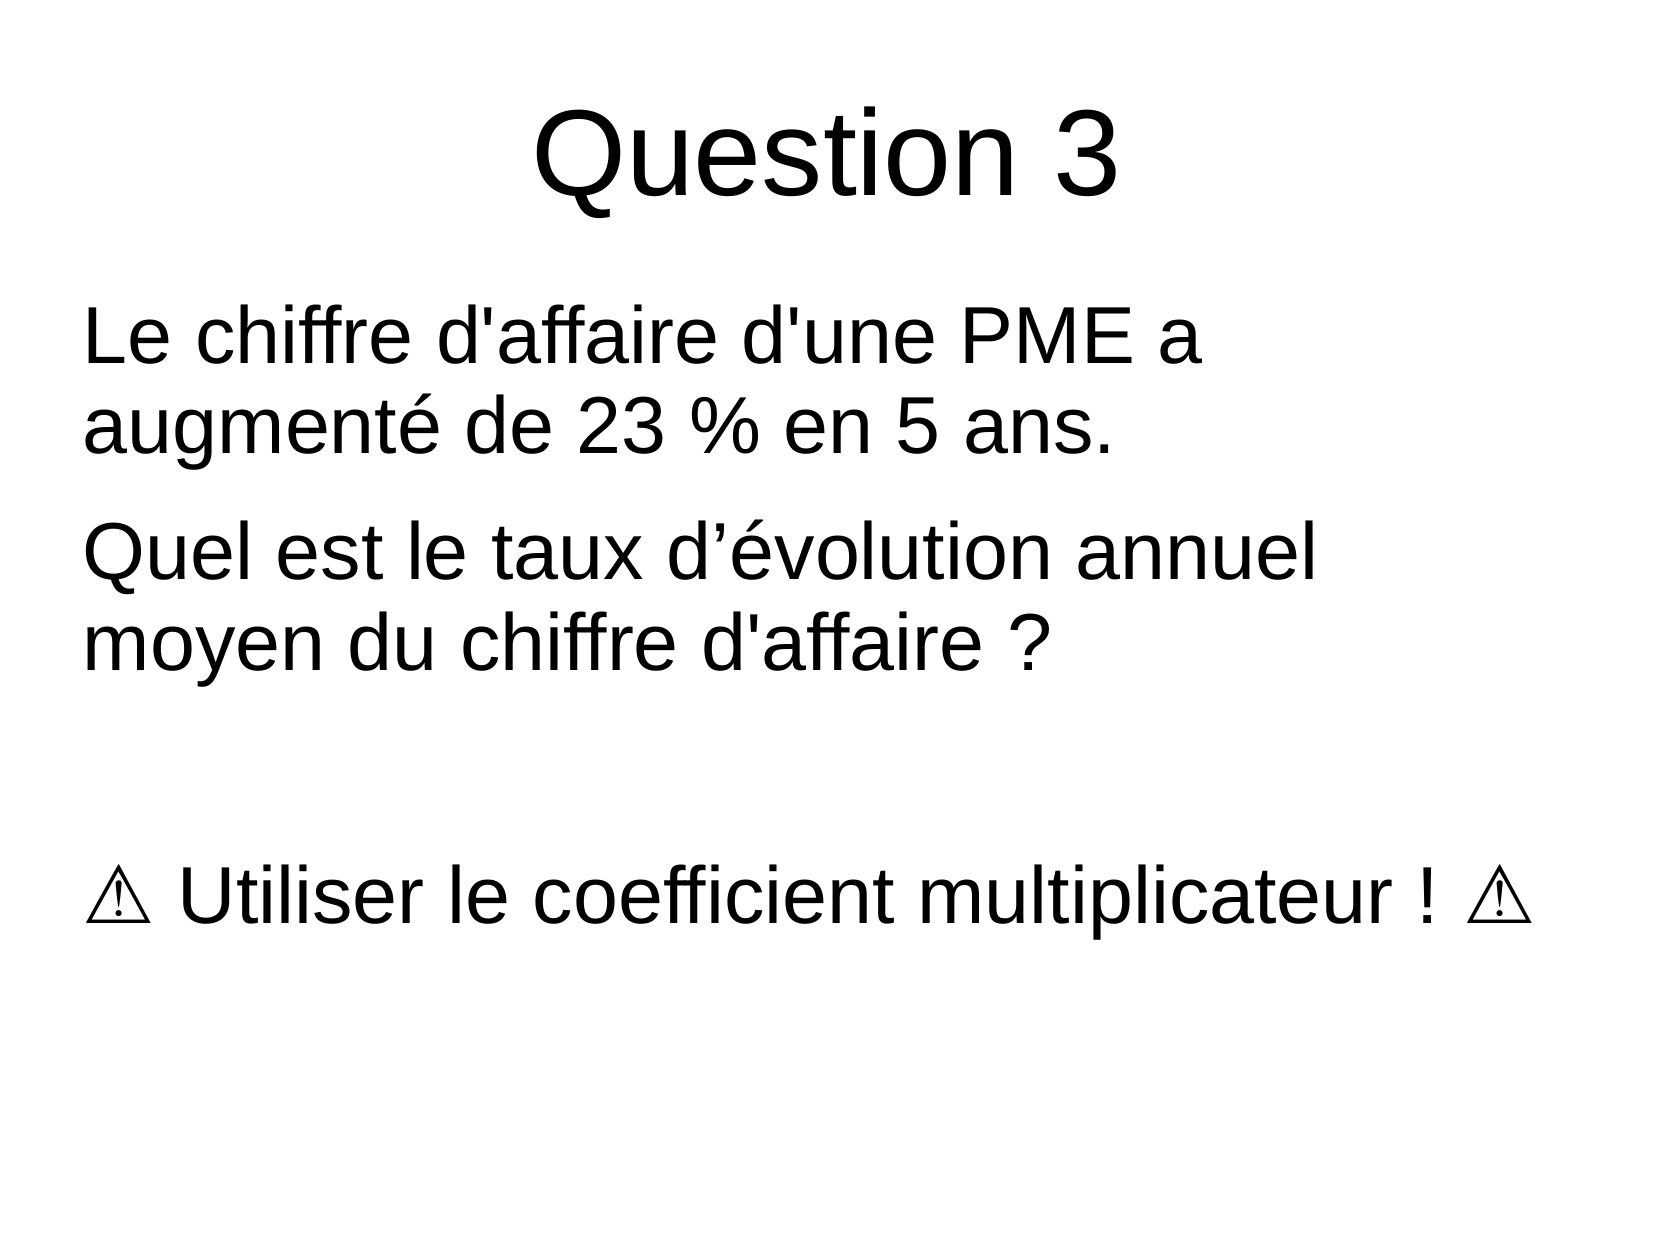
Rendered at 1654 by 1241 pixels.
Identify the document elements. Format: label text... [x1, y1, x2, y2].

list Le chiffre d'affaire d'une PME a augmenté de 23 % en 5 ans. Quel est le taux d’évolution annuel moyen du chiffre d'affaire ? ⚠️ Utiliser le coefficient multiplicateur ! ⚠️ [82, 290, 1571, 1010]
title Question 3 [82, 49, 1571, 257]
